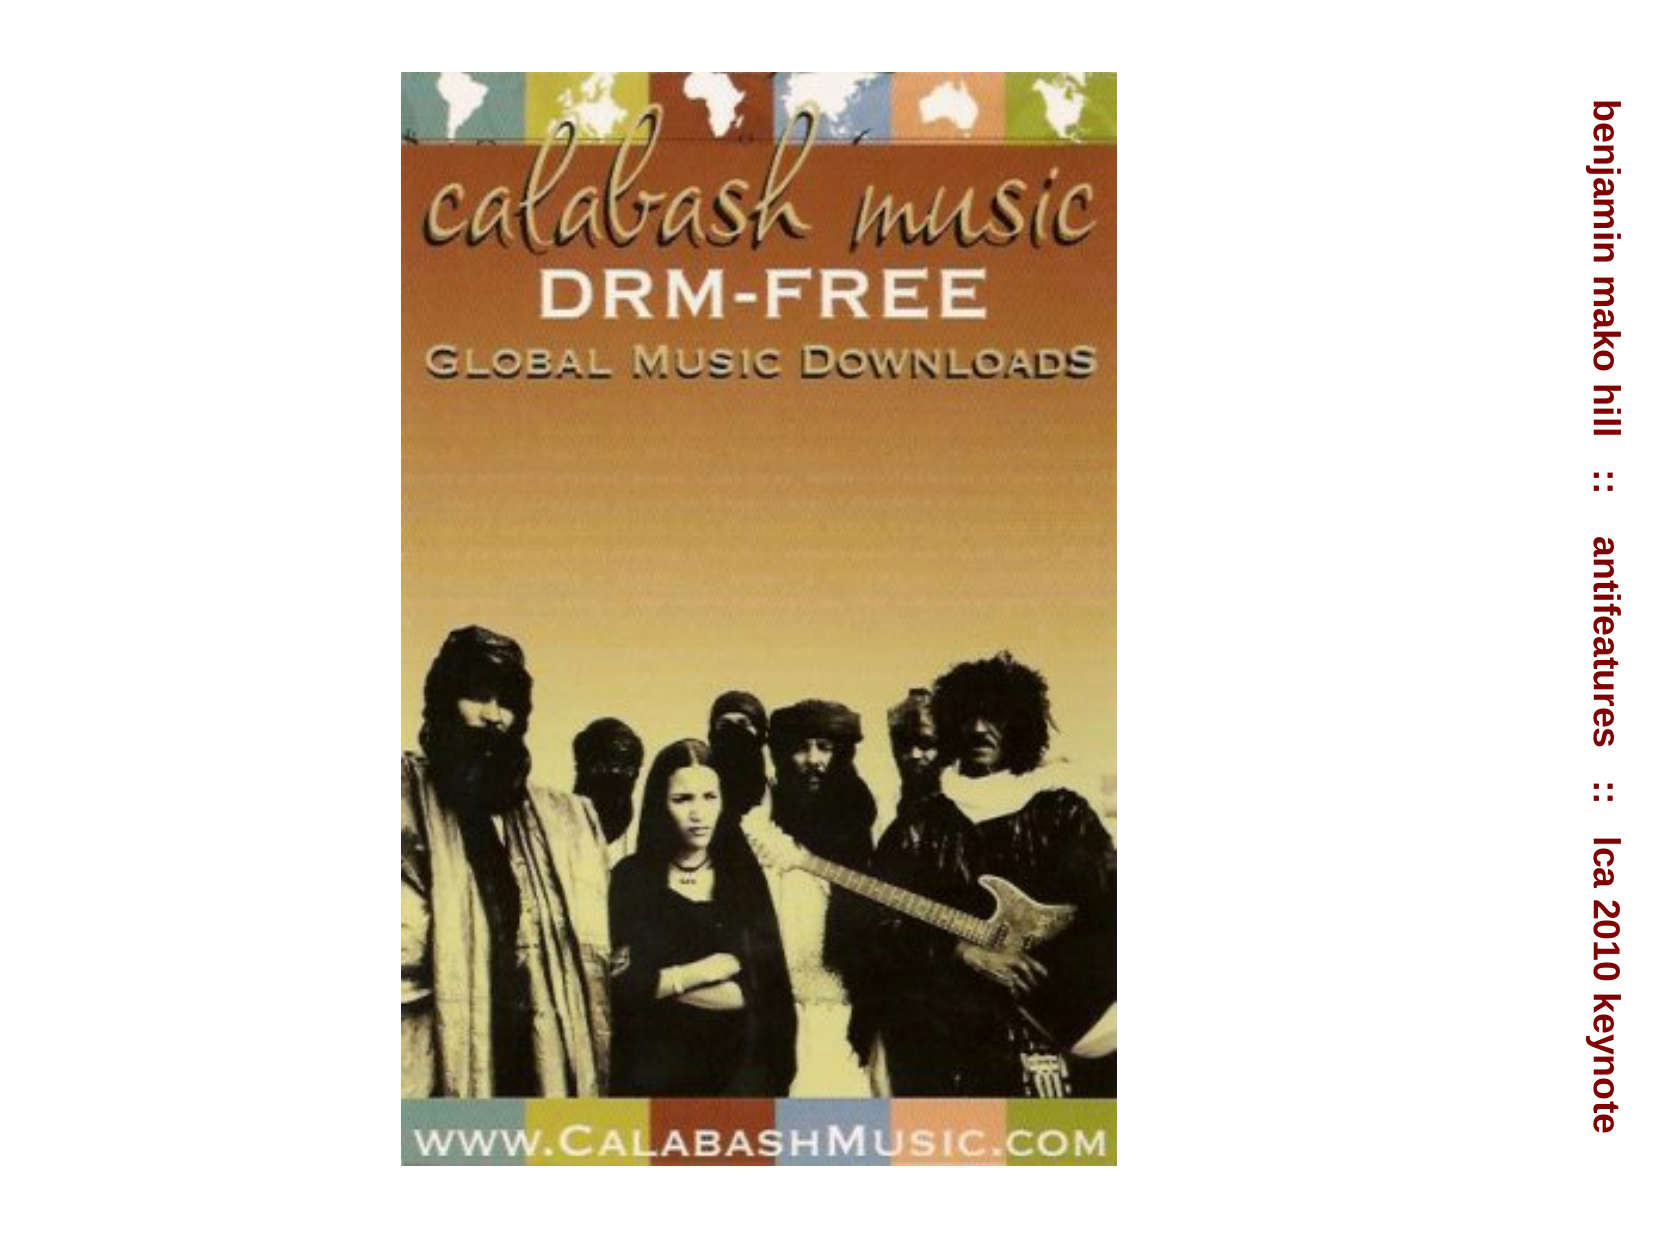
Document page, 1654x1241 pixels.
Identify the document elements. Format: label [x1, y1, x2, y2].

picture [401, 72, 1117, 1166]
